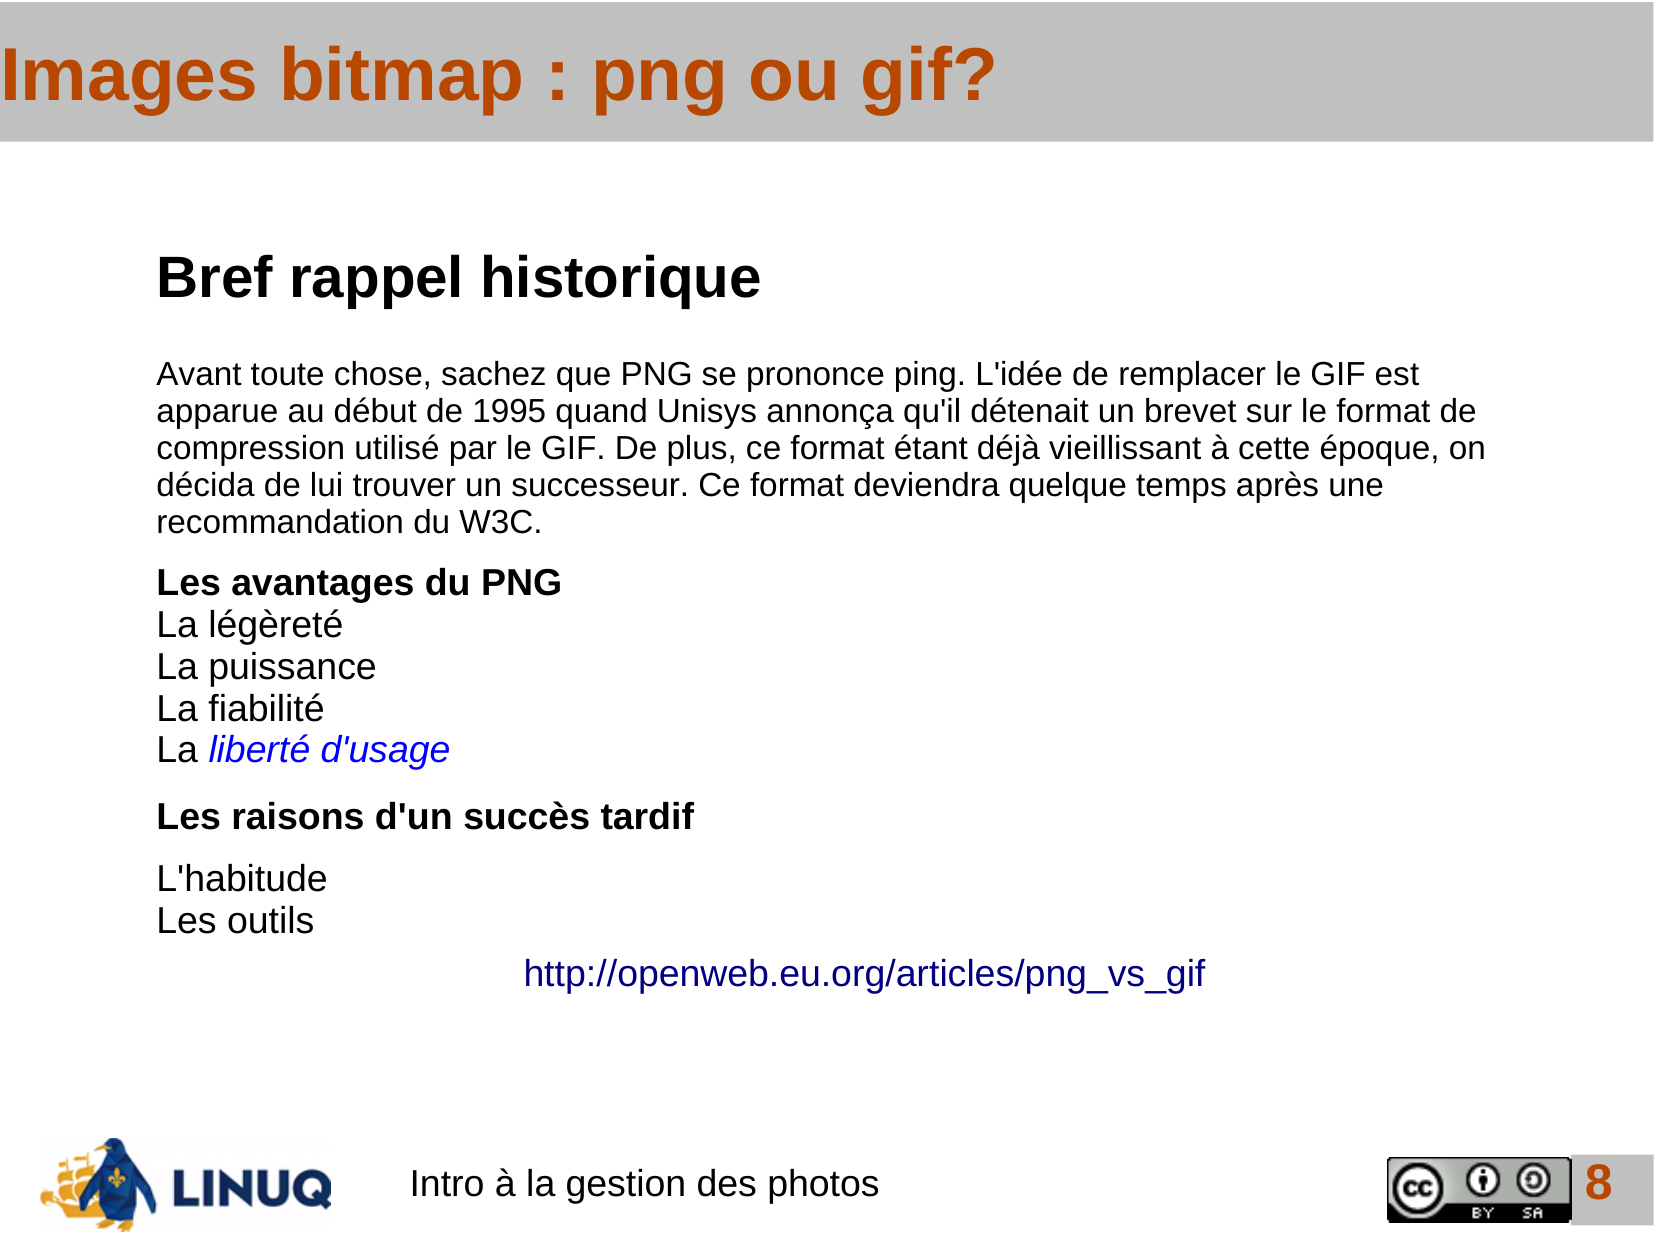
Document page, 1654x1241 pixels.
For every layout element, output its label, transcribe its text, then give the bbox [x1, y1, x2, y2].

picture [1387, 1157, 1572, 1223]
text_box http://openweb.eu.org/articles/png_vs_gif [508, 955, 1347, 1016]
text_box Bref rappel historique Avant toute chose, sachez que PNG se prononce ping. L'idée de remplacer le GIF est apparue au début de 1995 quand Unisys annonça qu'il détenait un brevet sur le format de compression utilisé par le GIF. De plus, ce format étant déjà vieillissant à cette époque, on décida de lui trouver un successeur. Ce format deviendra quelque temps après une recommandation du W3C. Les avantages du PNG La légèreté La puissance La fiabilité La liberté d'usage Les raisons d'un succès tardif L'habitude Les outils [141, 238, 1524, 955]
picture [40, 1138, 331, 1232]
title Images bitmap : png ou gif? [0, 2, 1654, 142]
